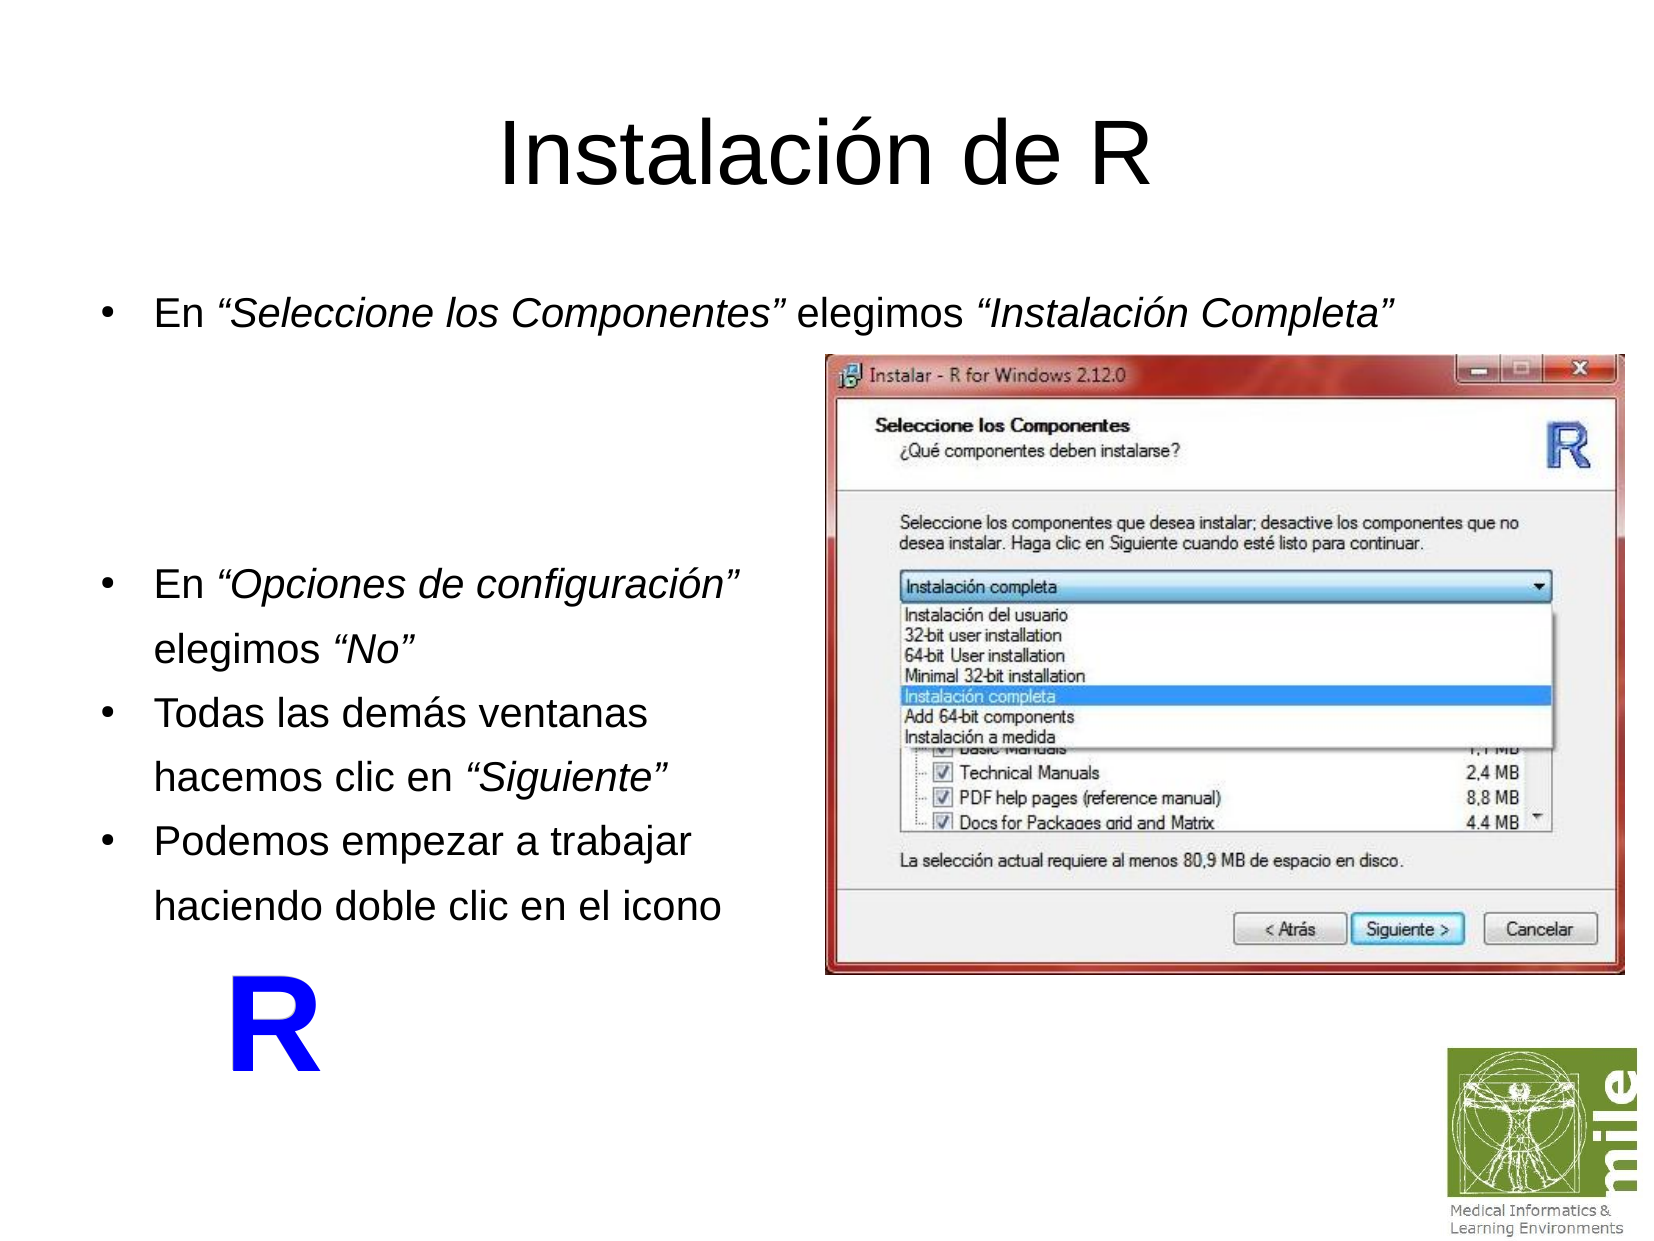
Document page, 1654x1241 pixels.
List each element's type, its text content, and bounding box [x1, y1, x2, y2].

picture [1440, 1033, 1654, 1241]
picture [825, 354, 1625, 975]
list En “Seleccione los Componentes” elegimos “Instalación Completa” En “Opciones de configuración” elegimos “No” Todas las demás ventanas hacemos clic en “Siguiente” Podemos empezar a trabajar haciendo doble clic en el icono R [82, 290, 1571, 1109]
title Instalación de R [82, 56, 1571, 250]
